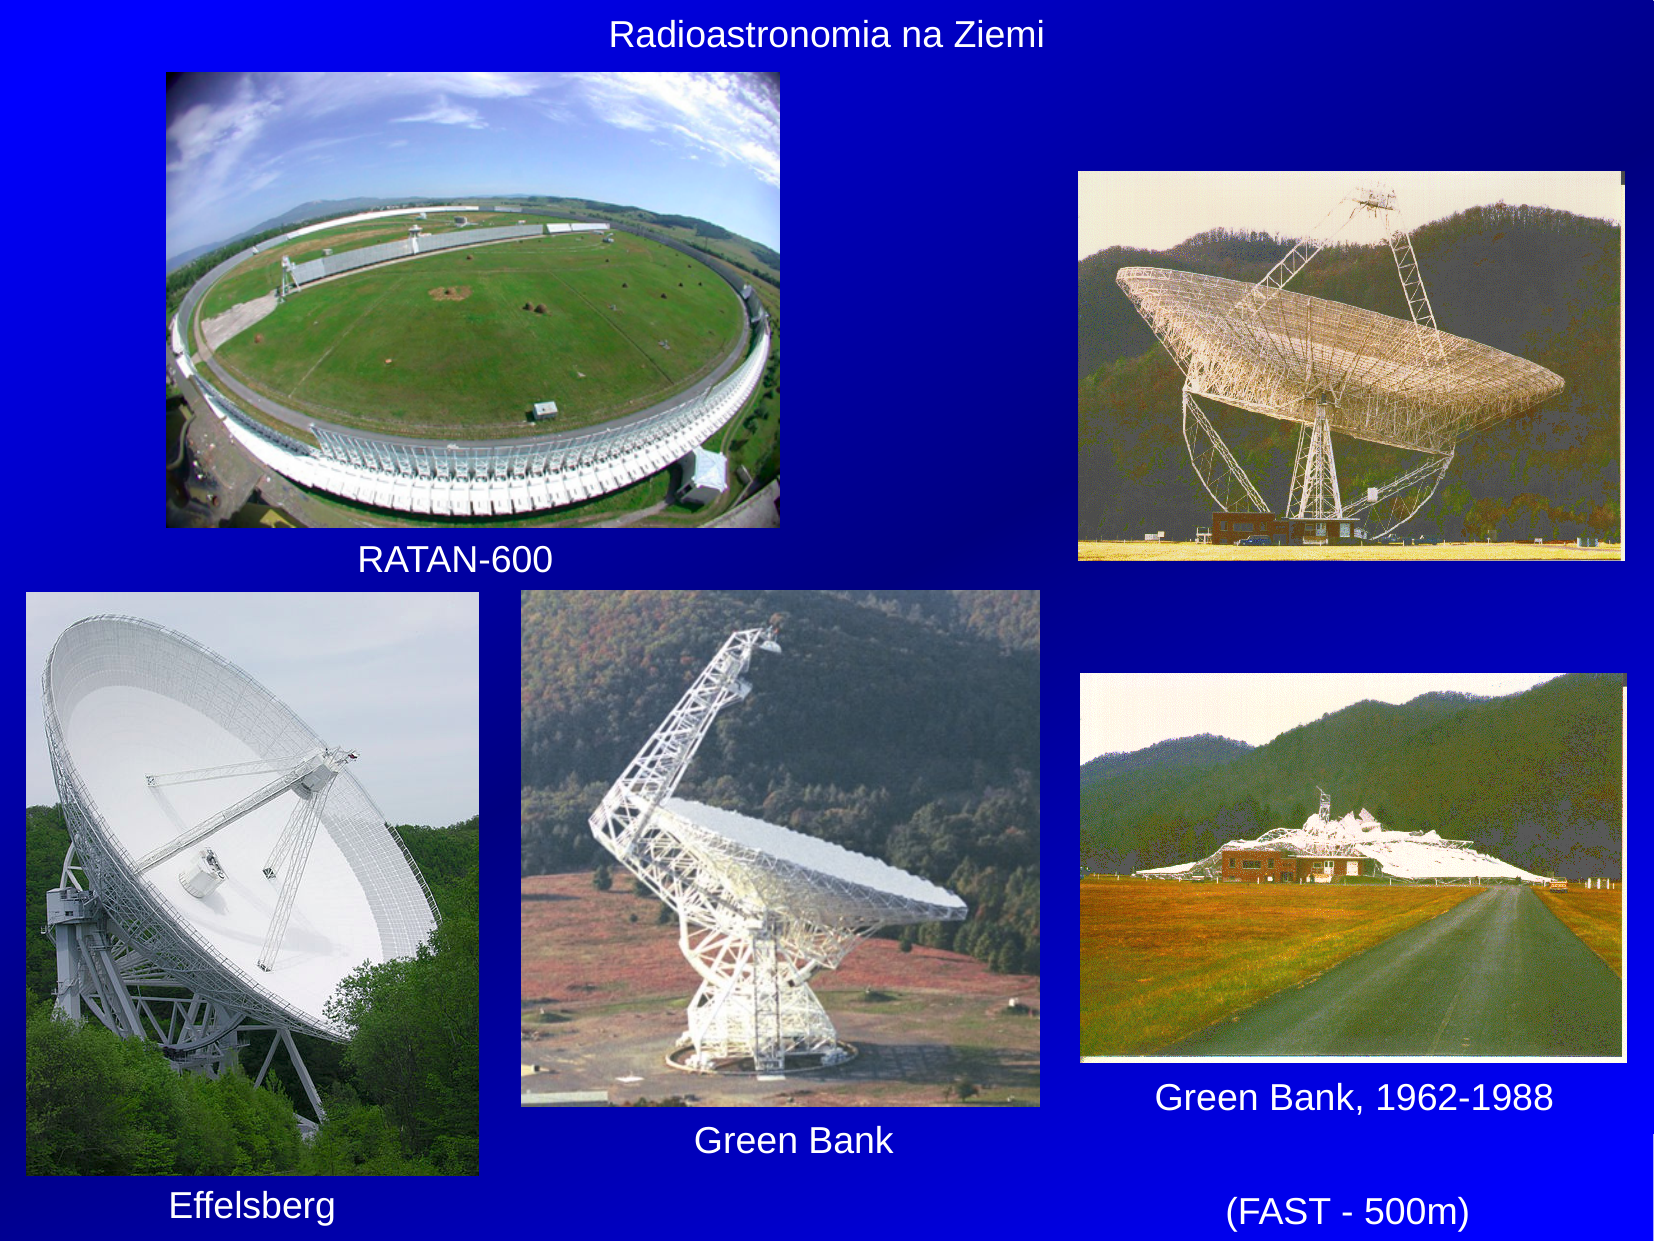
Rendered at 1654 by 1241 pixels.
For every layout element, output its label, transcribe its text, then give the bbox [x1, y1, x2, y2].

text_box (FAST - 500m) [1210, 1183, 1486, 1241]
text_box Radioastronomia na Ziemi [593, 5, 1060, 63]
text_box Effelsberg [153, 1177, 351, 1235]
picture [26, 592, 479, 1176]
picture [1078, 171, 1625, 562]
picture [166, 72, 780, 528]
text_box RATAN-600 [342, 531, 569, 589]
picture [521, 590, 1040, 1108]
text_box Green Bank, 1962-1988 [1139, 1068, 1569, 1126]
picture [1080, 673, 1627, 1063]
text_box Green Bank [679, 1112, 909, 1170]
